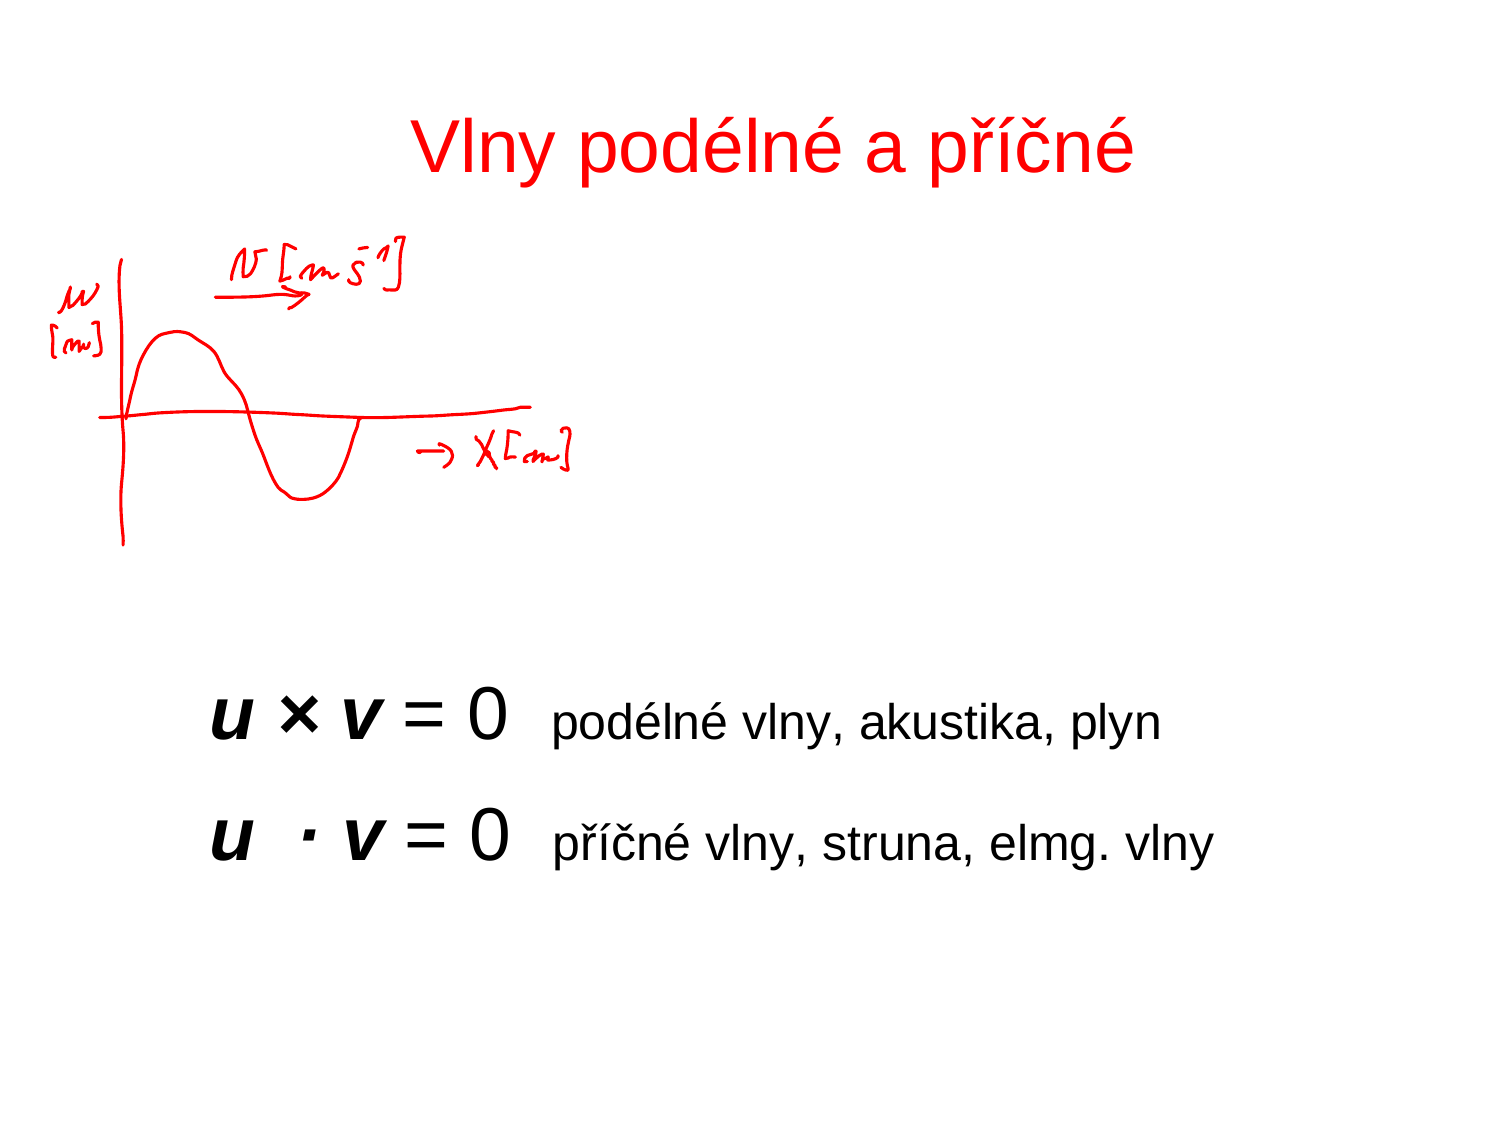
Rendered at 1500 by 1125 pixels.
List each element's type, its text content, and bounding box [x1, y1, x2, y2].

text_box u × v = 0 podélné vlny, akustika, plyn u · v = 0 příčné vlny, struna, elmg. vlny [194, 656, 1388, 975]
text_box Vlny podélné a příčné [194, 90, 1353, 196]
